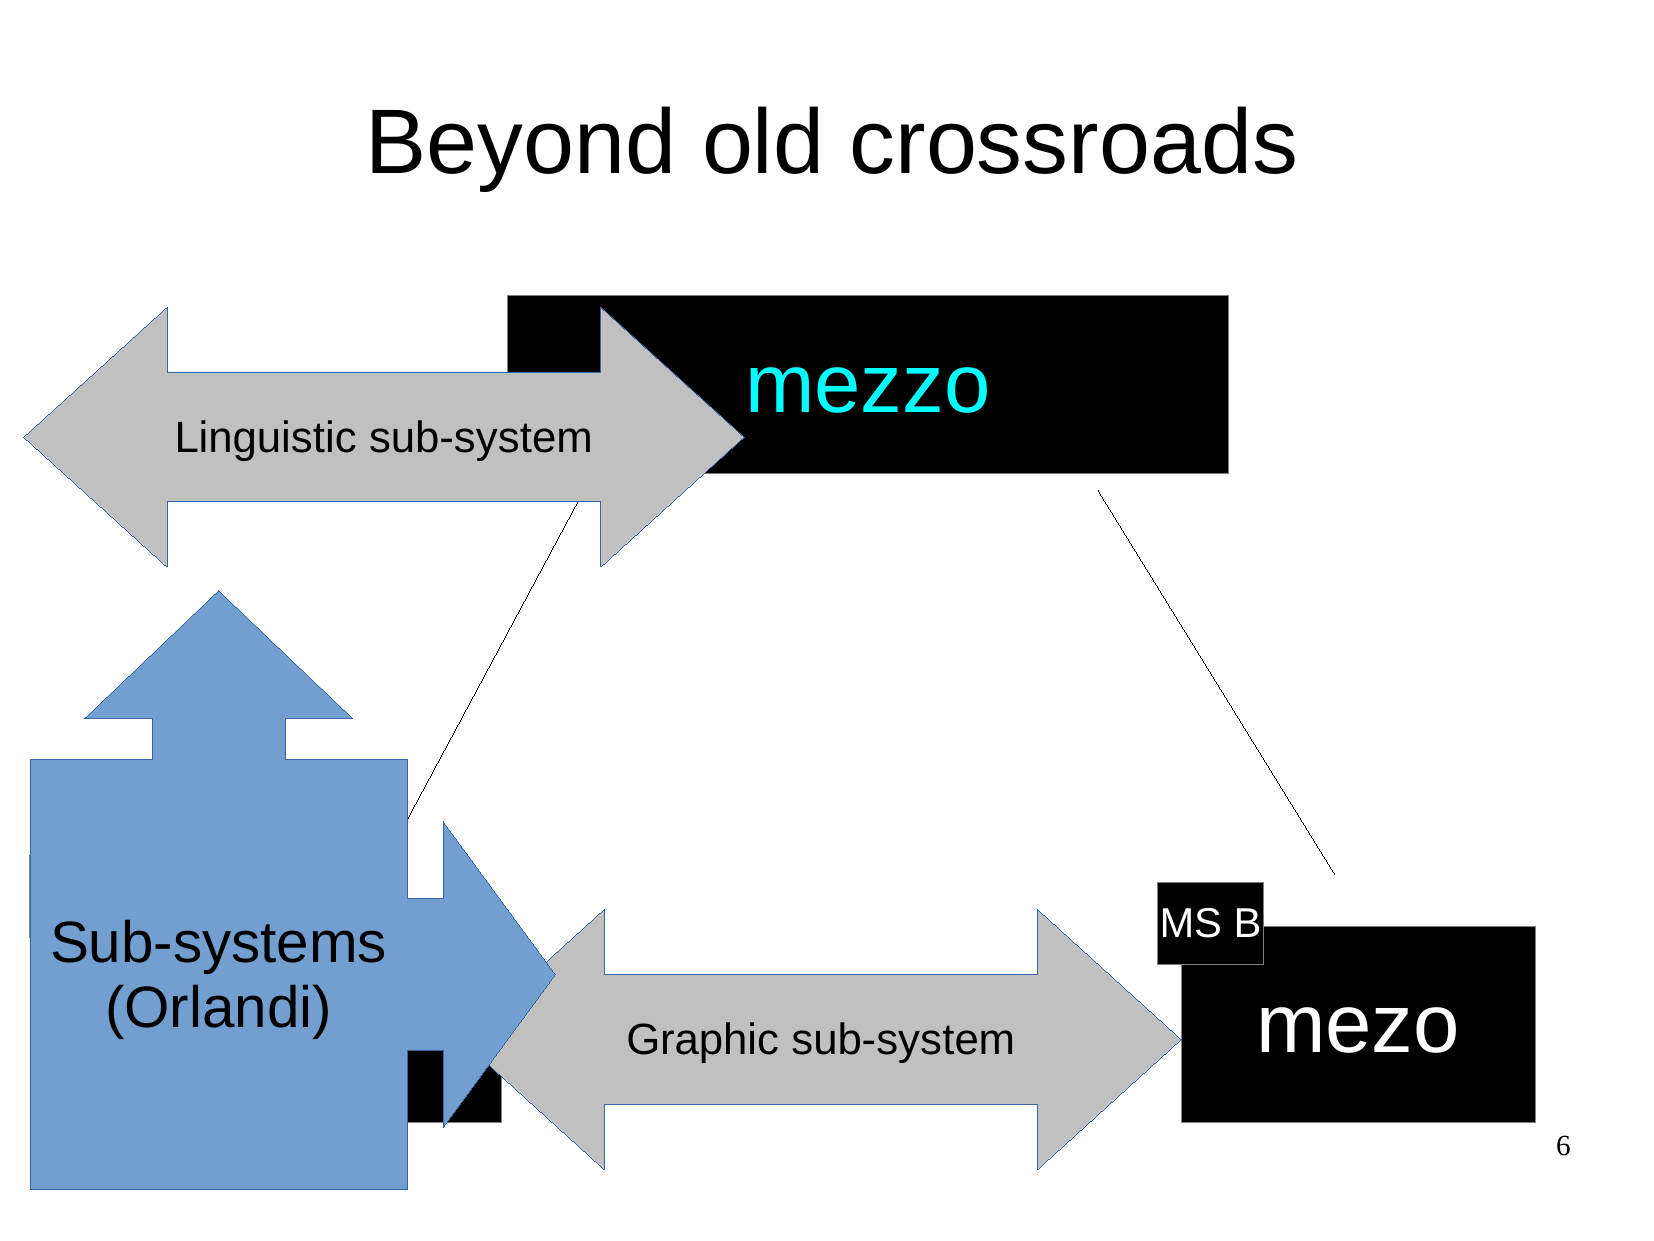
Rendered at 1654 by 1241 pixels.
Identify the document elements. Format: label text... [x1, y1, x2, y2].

text_box Linguistic sub-system [23, 307, 745, 567]
text_box MS B [1157, 882, 1264, 965]
text_box Sub-systems (Orlandi) [30, 590, 556, 1190]
text_box Graphic sub-system [489, 909, 1182, 1170]
text_box Meço [448, 1066, 502, 1123]
text_box Meço [408, 1051, 443, 1123]
title Beyond old crossroads [129, 23, 1536, 260]
text_box mezo [1181, 926, 1536, 1123]
text_box mezzo [507, 295, 1229, 474]
